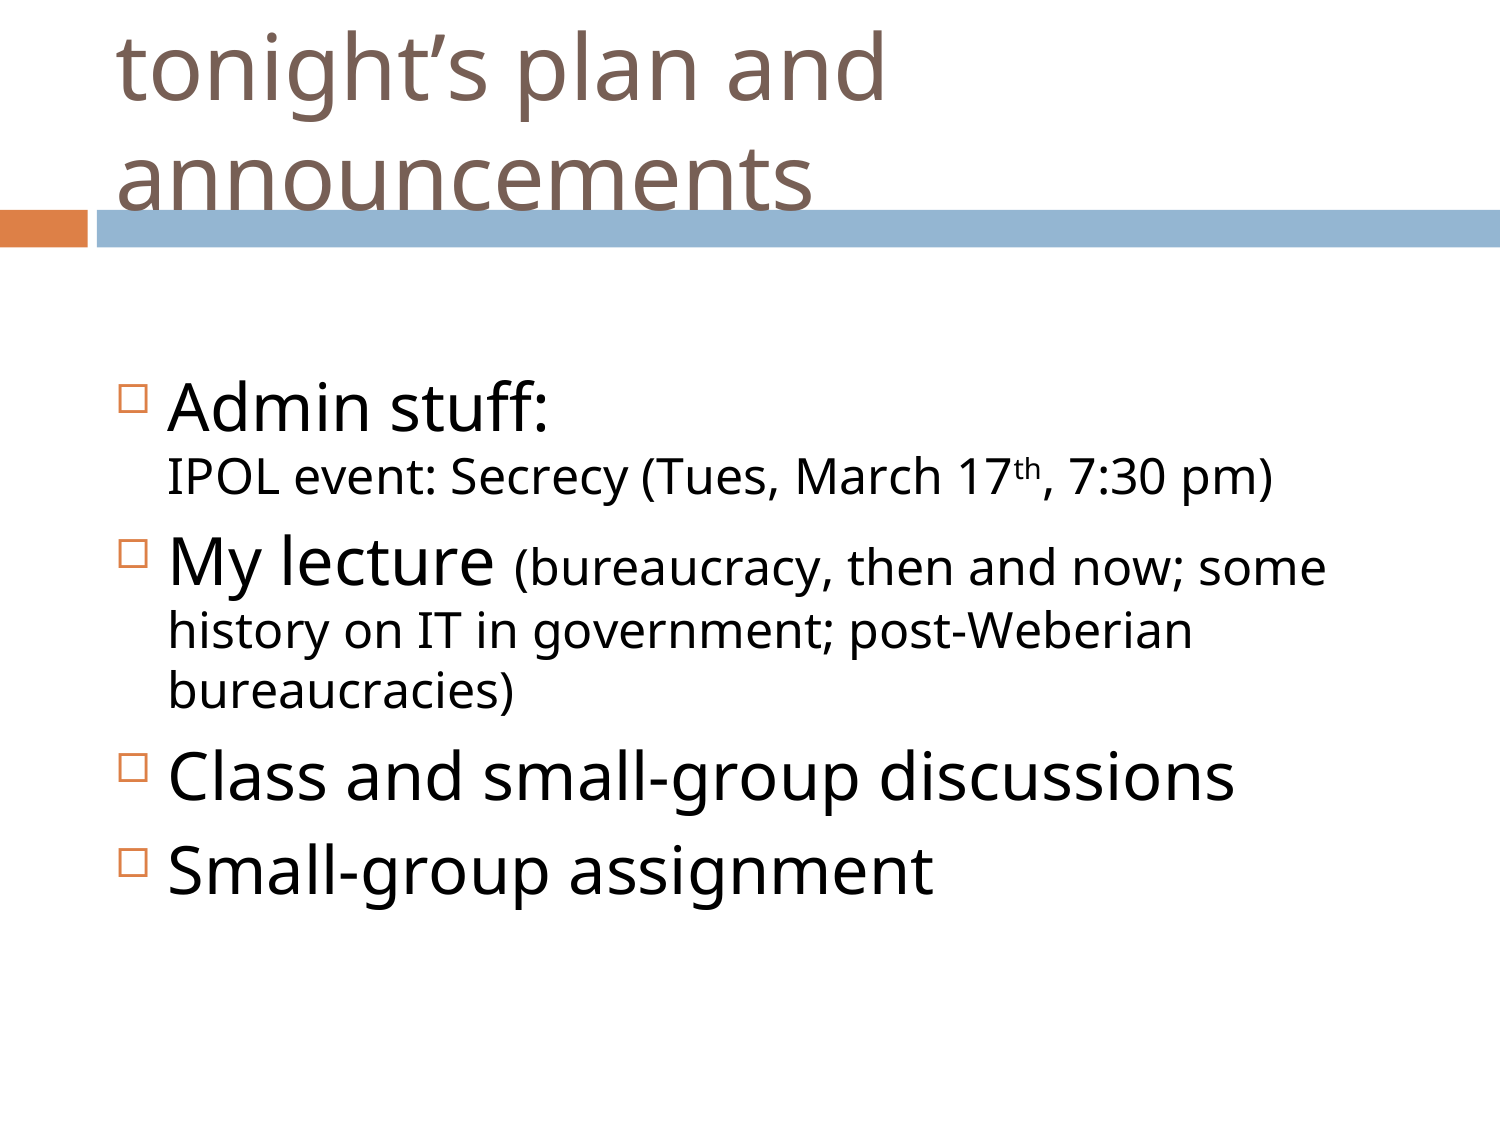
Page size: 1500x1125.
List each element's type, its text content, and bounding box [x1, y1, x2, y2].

list Admin stuff: IPOL event: Secrecy (Tues, March 17th, 7:30 pm) My lecture (bureaucracy, then and now; some history on IT in government; post-Weberian bureaucracies) Class and small-group discussions Small-group assignment [100, 262, 1438, 1030]
title tonight’s plan and announcements [100, 37, 1438, 201]
